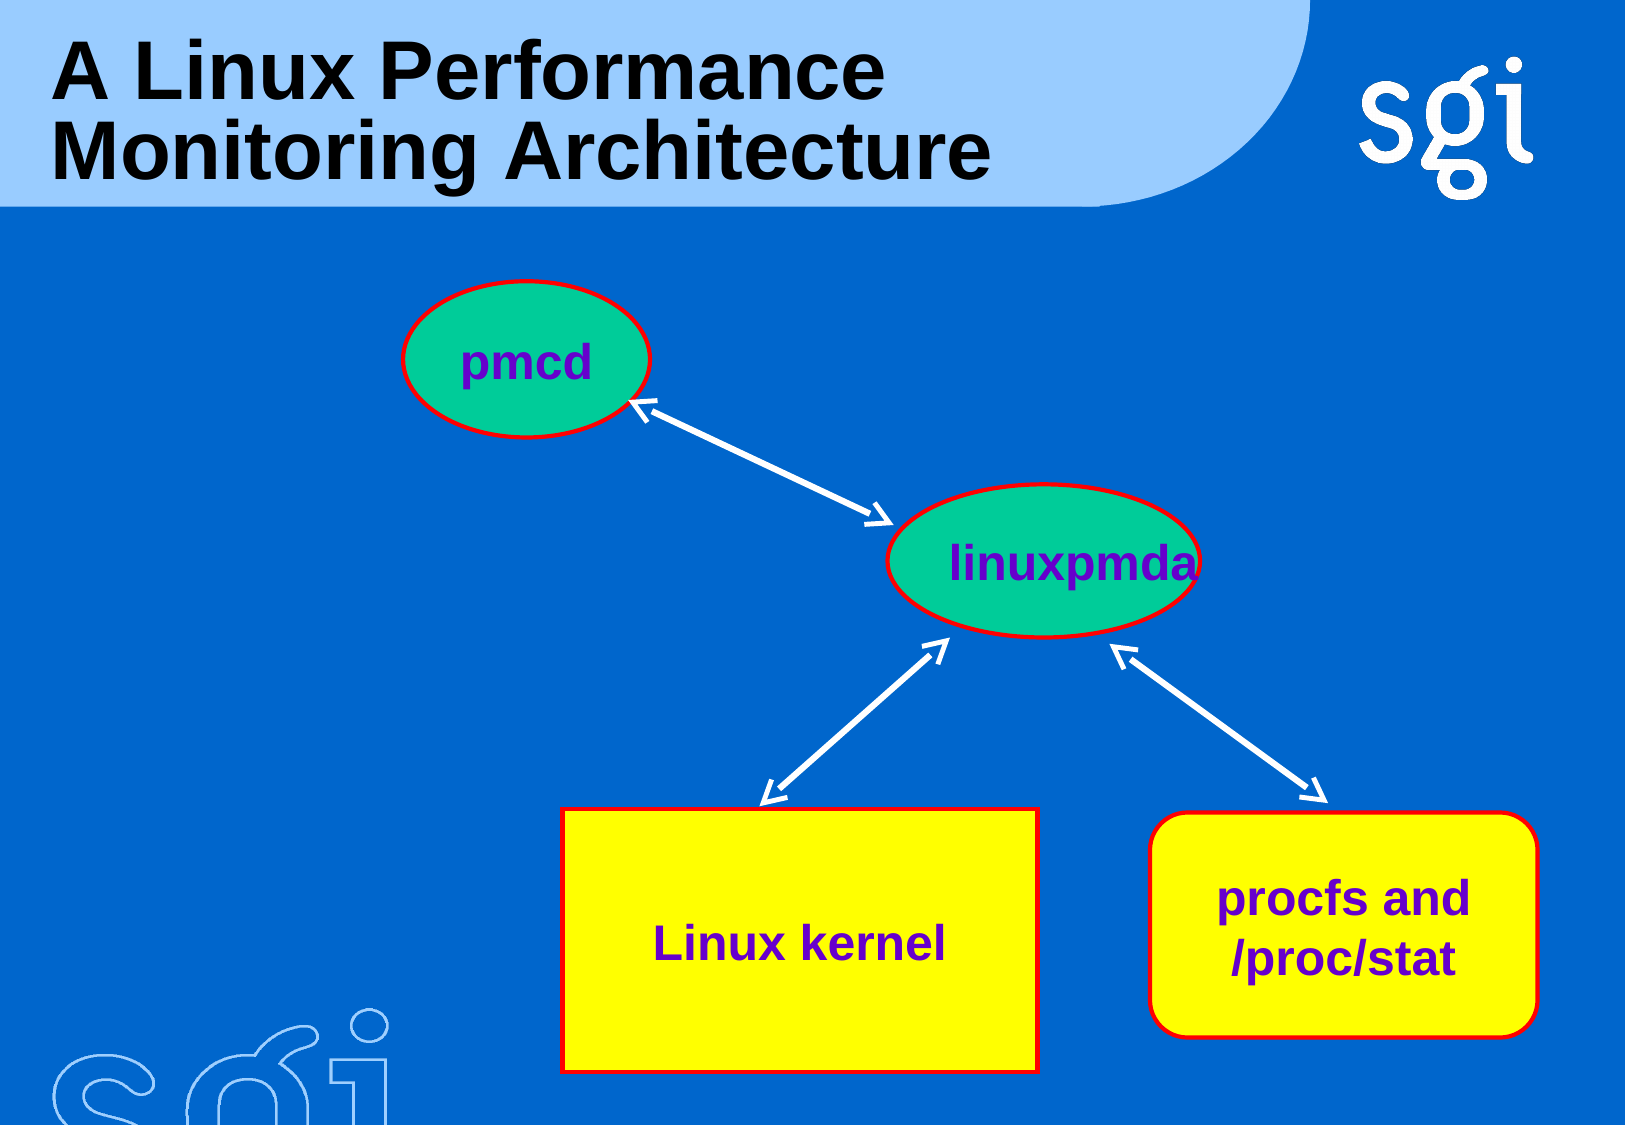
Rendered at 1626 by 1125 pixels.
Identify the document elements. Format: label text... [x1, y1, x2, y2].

text_box procfs and /proc/stat [1149, 812, 1538, 1038]
text_box pmcd [403, 281, 651, 438]
title A Linux Performance Monitoring Architecture [36, 24, 1318, 208]
text_box linuxpmda [887, 484, 1201, 638]
text_box Linux kernel [562, 809, 1038, 1072]
